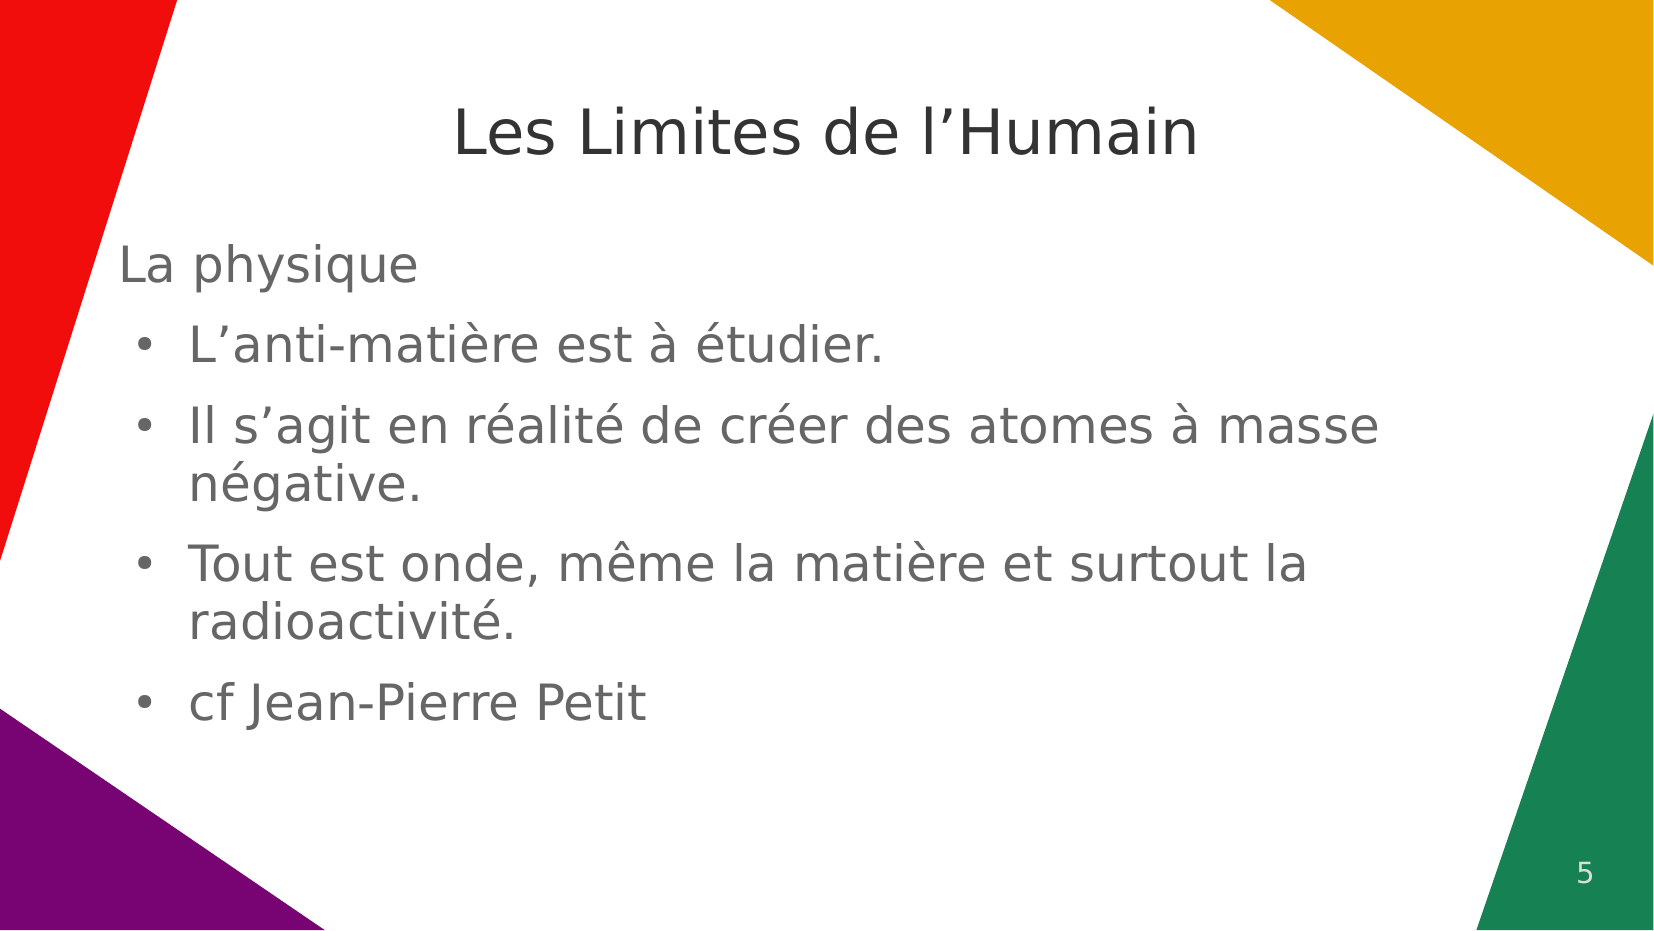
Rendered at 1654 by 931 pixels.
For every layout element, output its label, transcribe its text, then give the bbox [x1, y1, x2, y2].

title Les Limites de l’Humain [118, 59, 1536, 207]
list La physique L’anti-matière est à étudier. Il s’agit en réalité de créer des atomes à masse négative. Tout est onde, même la matière et surtout la radioactivité. cf Jean-Pierre Petit [118, 236, 1536, 827]
